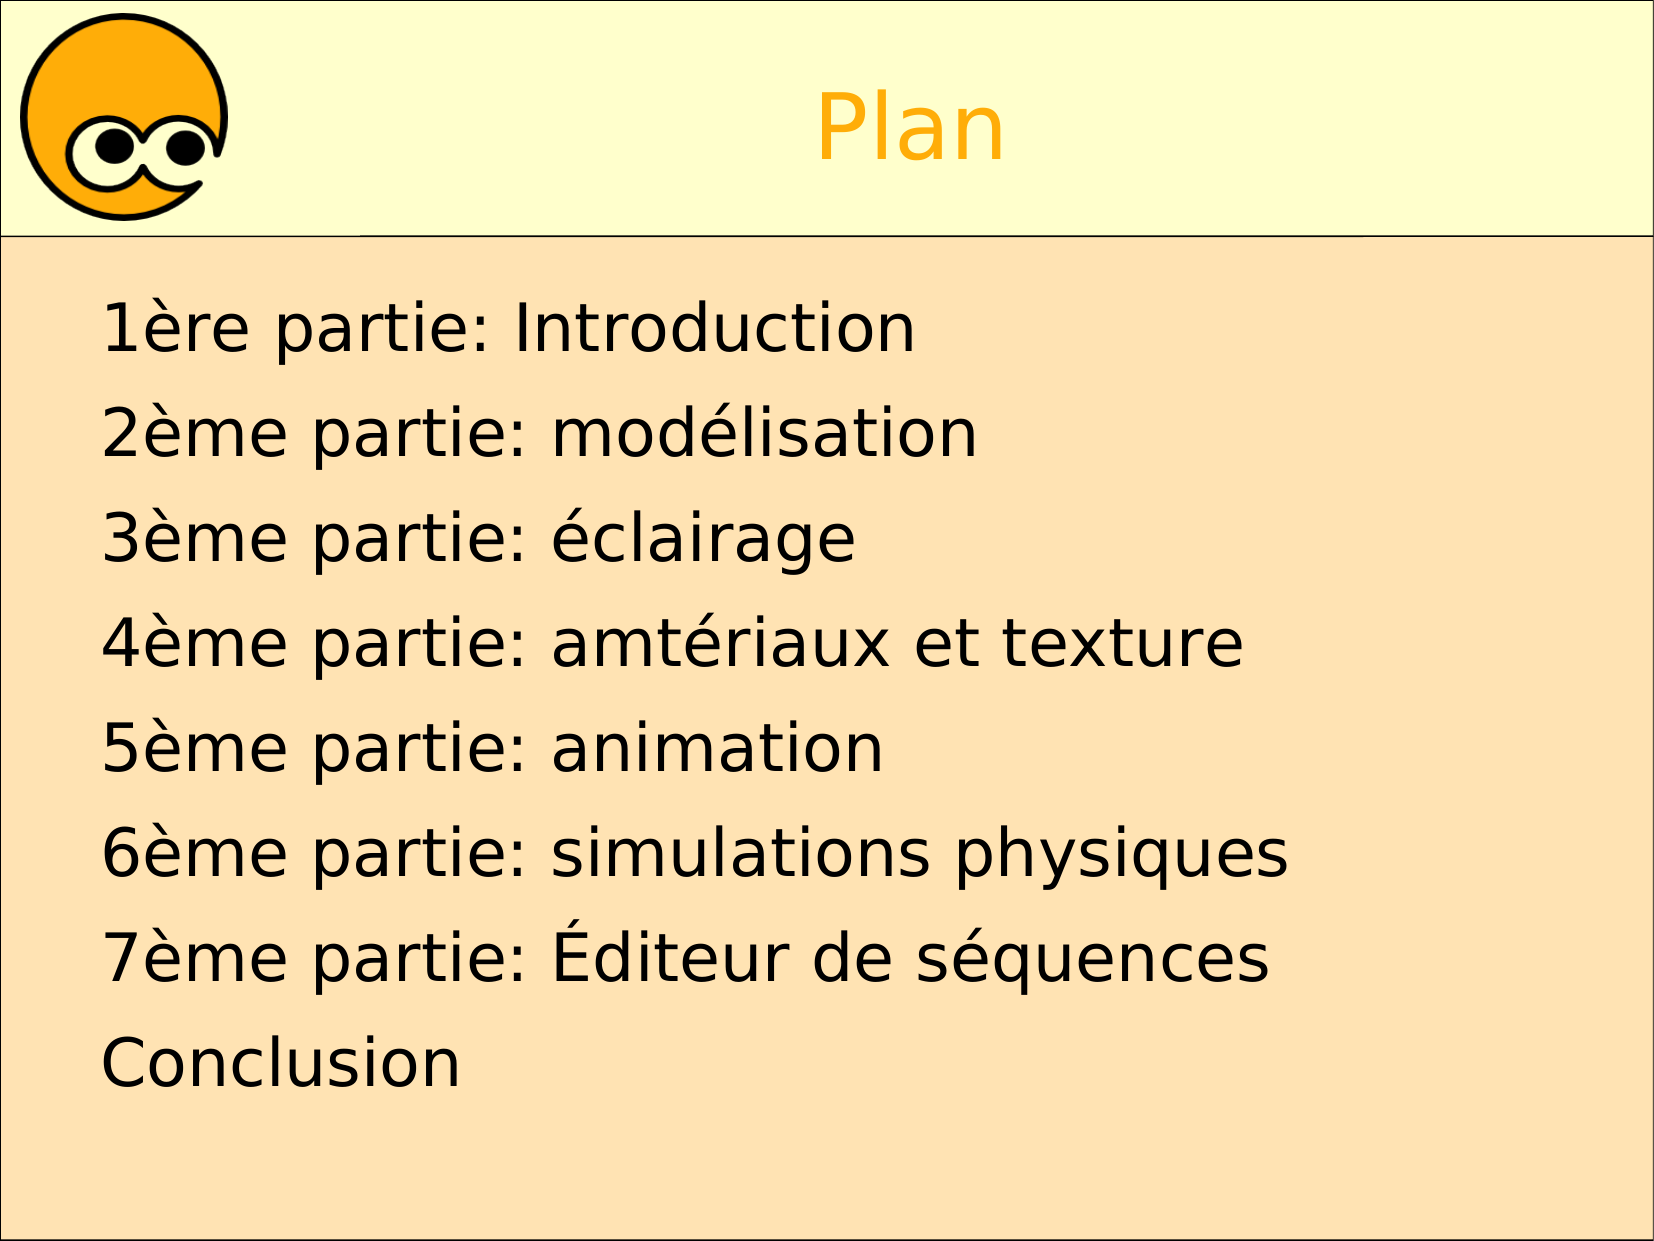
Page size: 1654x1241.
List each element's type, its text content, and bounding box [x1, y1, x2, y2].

list 1ère partie: Introduction 2ème partie: modélisation 3ème partie: éclairage 4ème partie: amtériaux et texture 5ème partie: animation 6ème partie: simulations physiques 7ème partie: Éditeur de séquences Conclusion [82, 290, 1571, 1120]
picture [20, 13, 228, 221]
title Plan [252, 49, 1571, 207]
